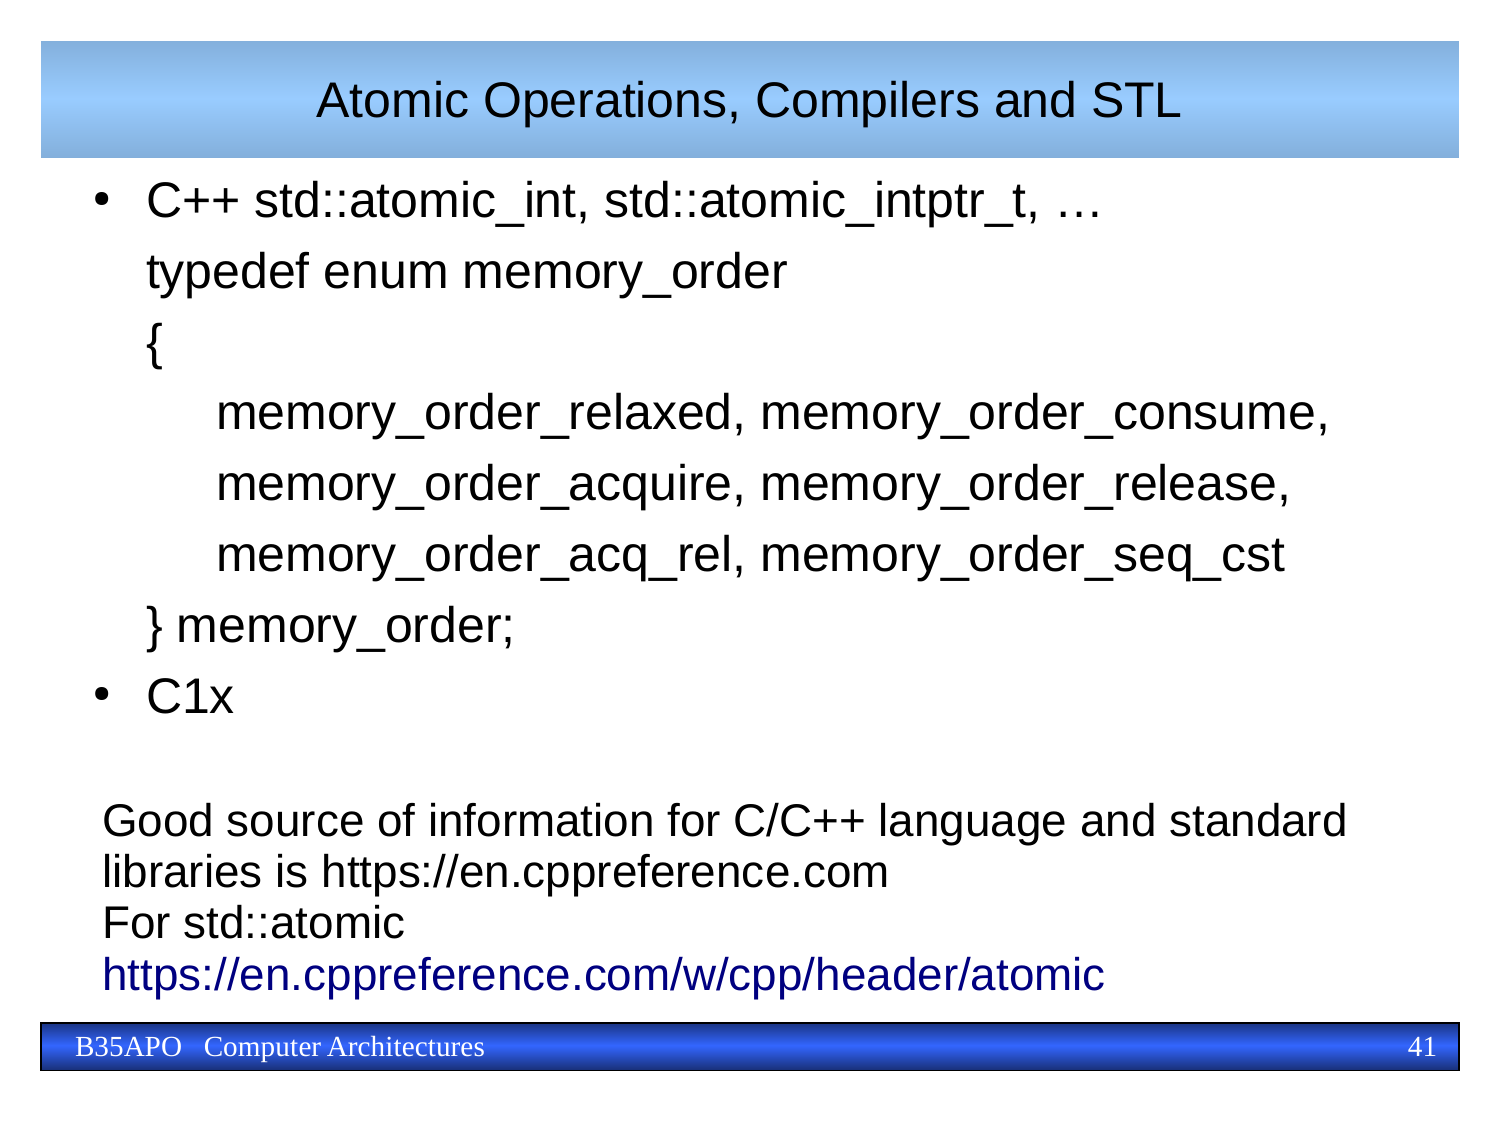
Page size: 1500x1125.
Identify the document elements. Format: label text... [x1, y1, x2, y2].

title Atomic Operations, Compilers and STL [41, 41, 1459, 158]
text_box Good source of information for C/C++ language and standard libraries is https://en.cppreference.com For std::atomic https://en.cppreference.com/w/cpp/header/atomic [87, 787, 1426, 1008]
list C++ std::atomic_int, std::atomic_intptr_t, … typedef enum memory_order { memory_order_relaxed, memory_order_consume, memory_order_acquire, memory_order_release, memory_order_acq_rel, memory_order_seq_cst } memory_order; C1x [75, 172, 1426, 916]
